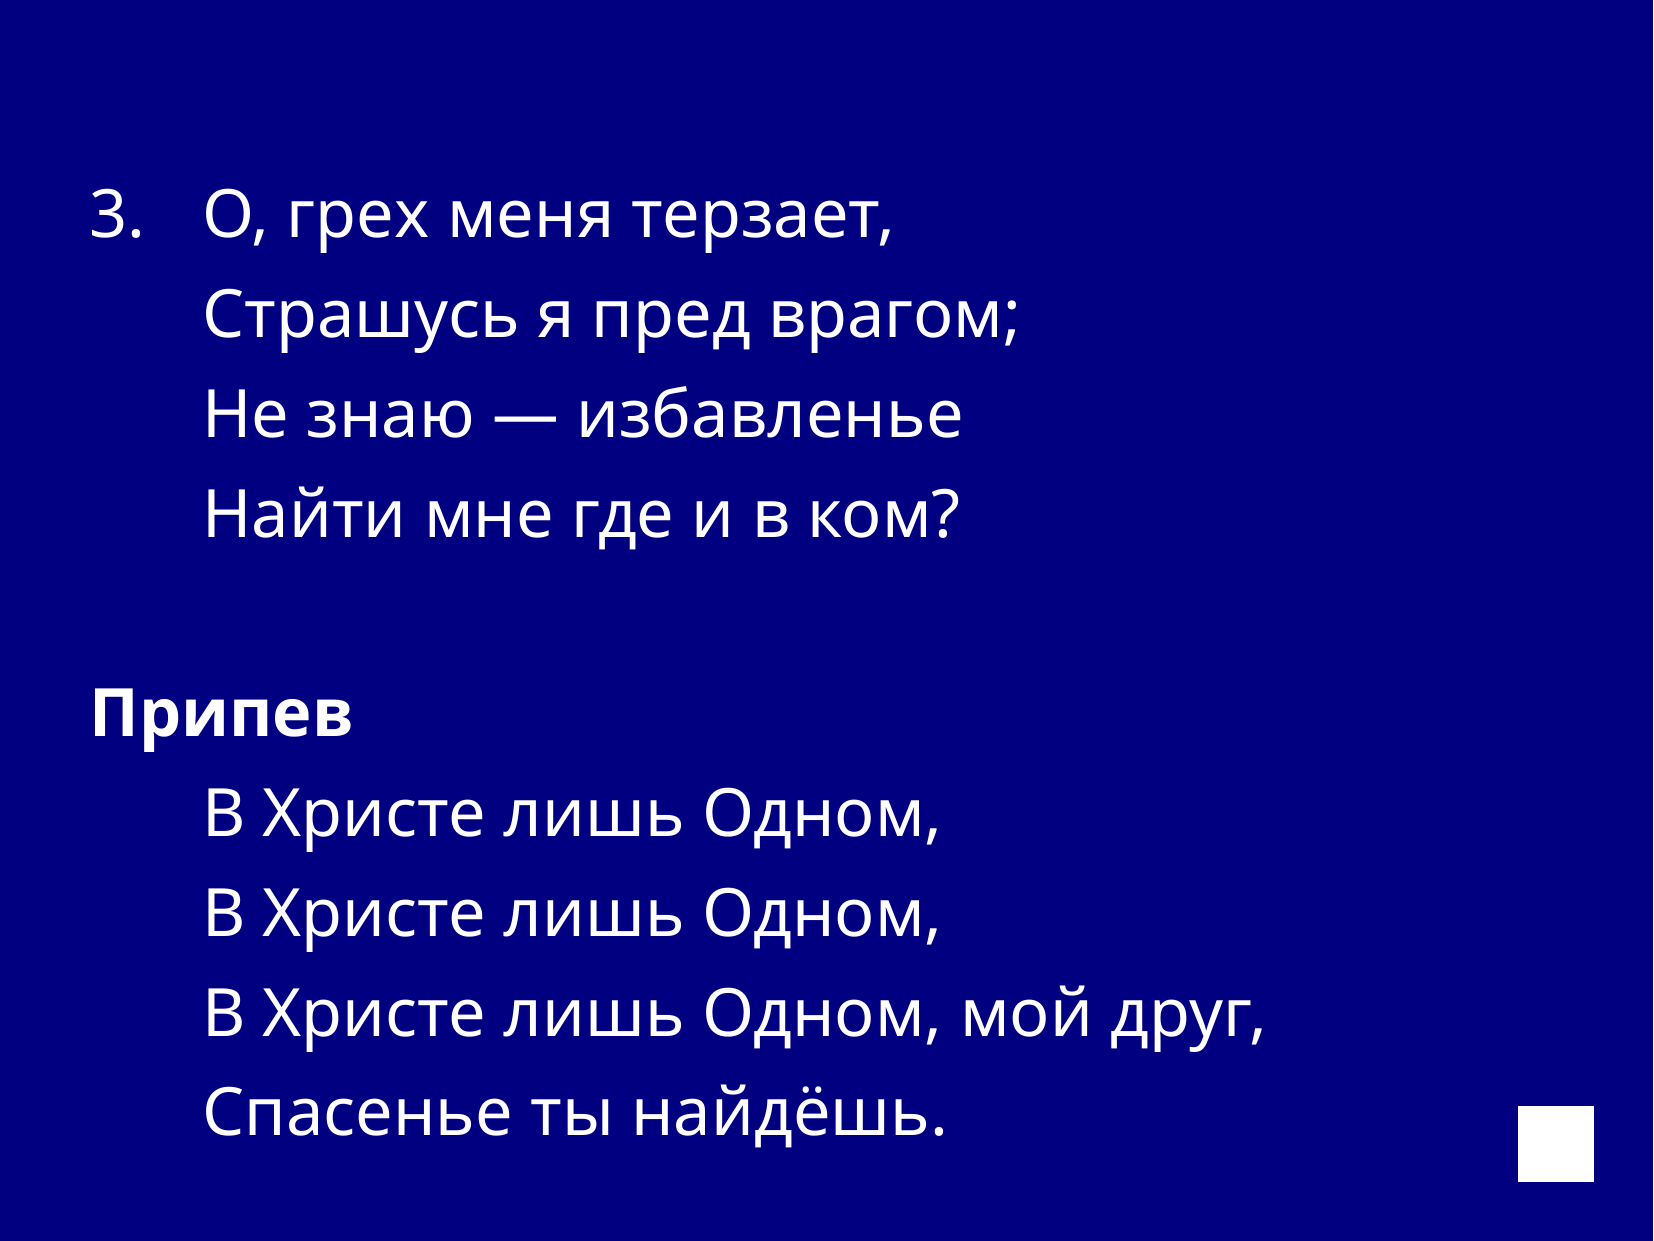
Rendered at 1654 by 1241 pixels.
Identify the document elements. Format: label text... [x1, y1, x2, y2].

text_box [1518, 1106, 1594, 1182]
text_box 3. О, грех меня терзает, Страшусь я пред врагом; Не знаю — избавленье Найти мне где и в ком? Припев В Христе лишь Одном, В Христе лишь Одном, В Христе лишь Одном, мой друг, Спасенье ты найдёшь. [75, 150, 1576, 1163]
